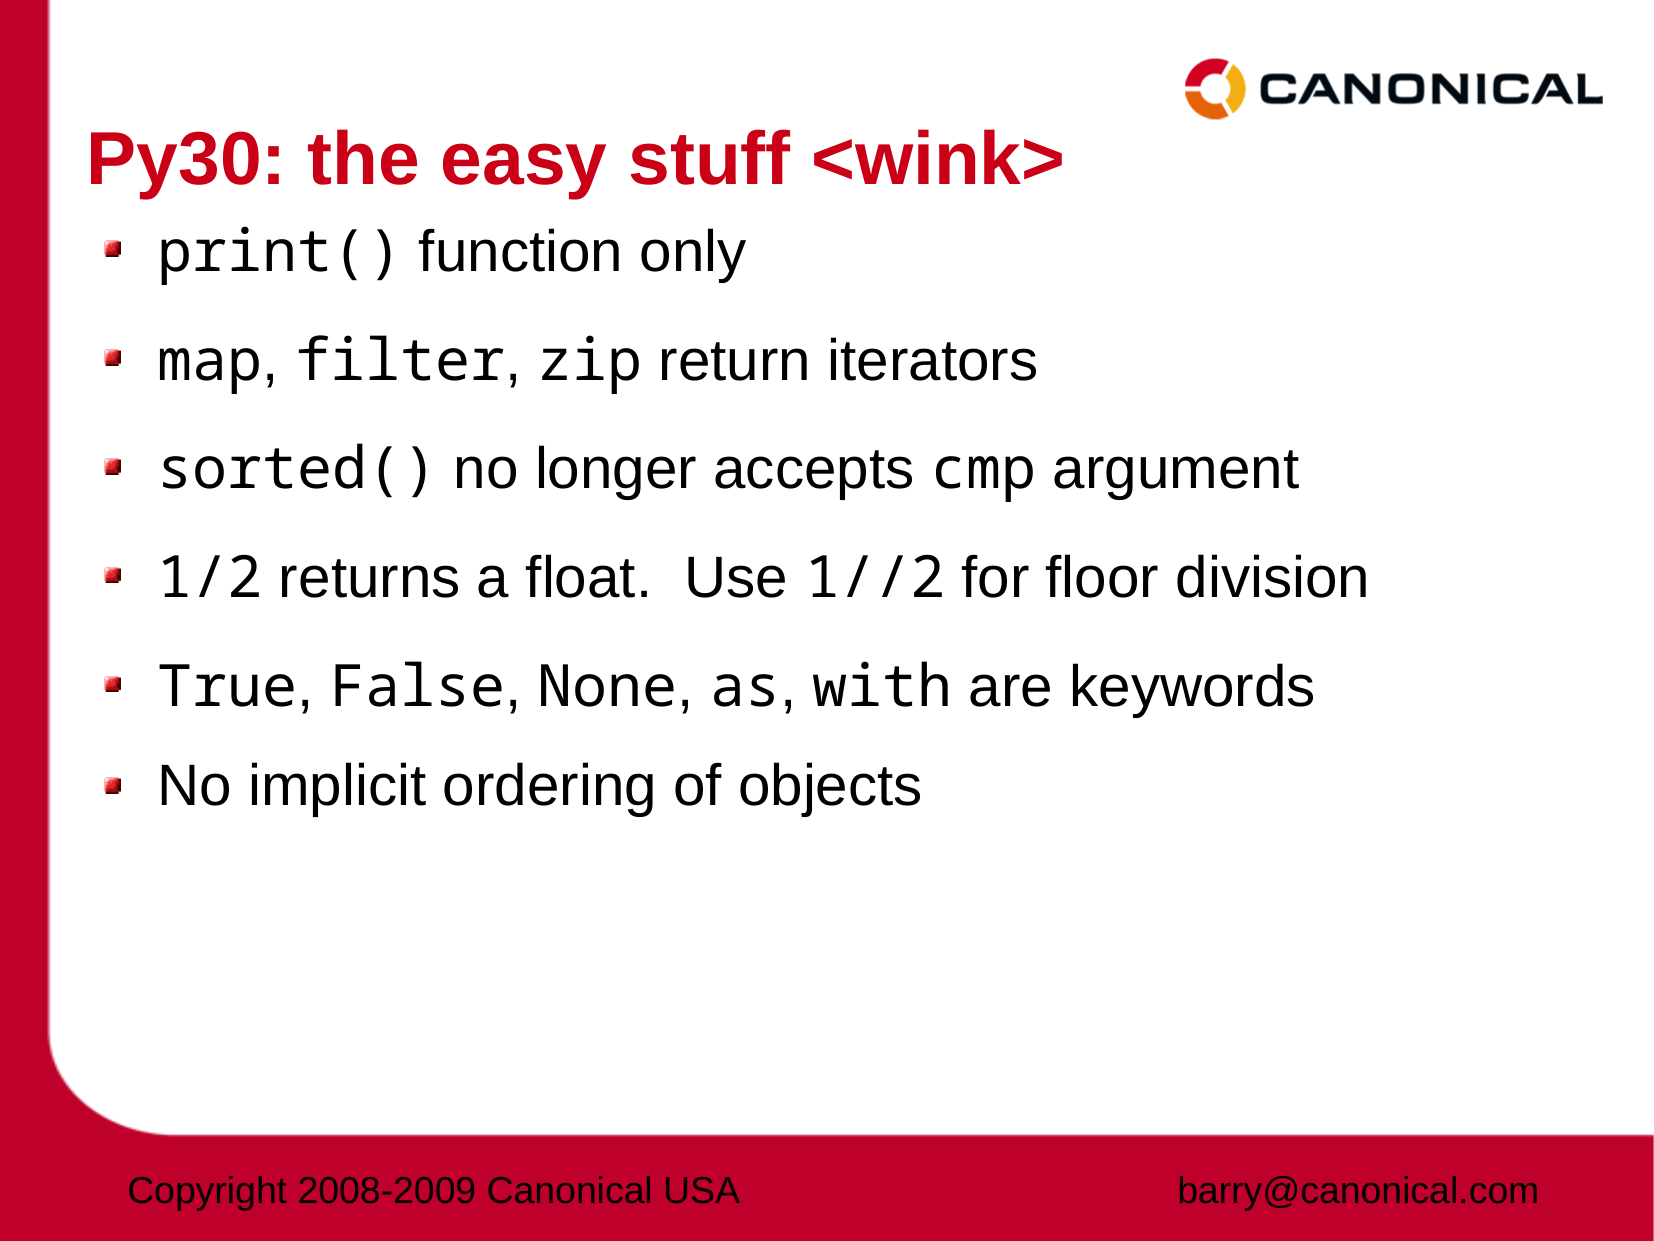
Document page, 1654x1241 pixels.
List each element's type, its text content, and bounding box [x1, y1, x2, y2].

title Py30: the easy stuff <wink> [86, 75, 1576, 209]
picture [0, 0, 1654, 1241]
list print() function only map, filter, zip return iterators sorted() no longer accepts cmp argument 1/2 returns a float. Use 1//2 for floor division True, False, None, as, with are keywords No implicit ordering of objects [86, 209, 1576, 1013]
